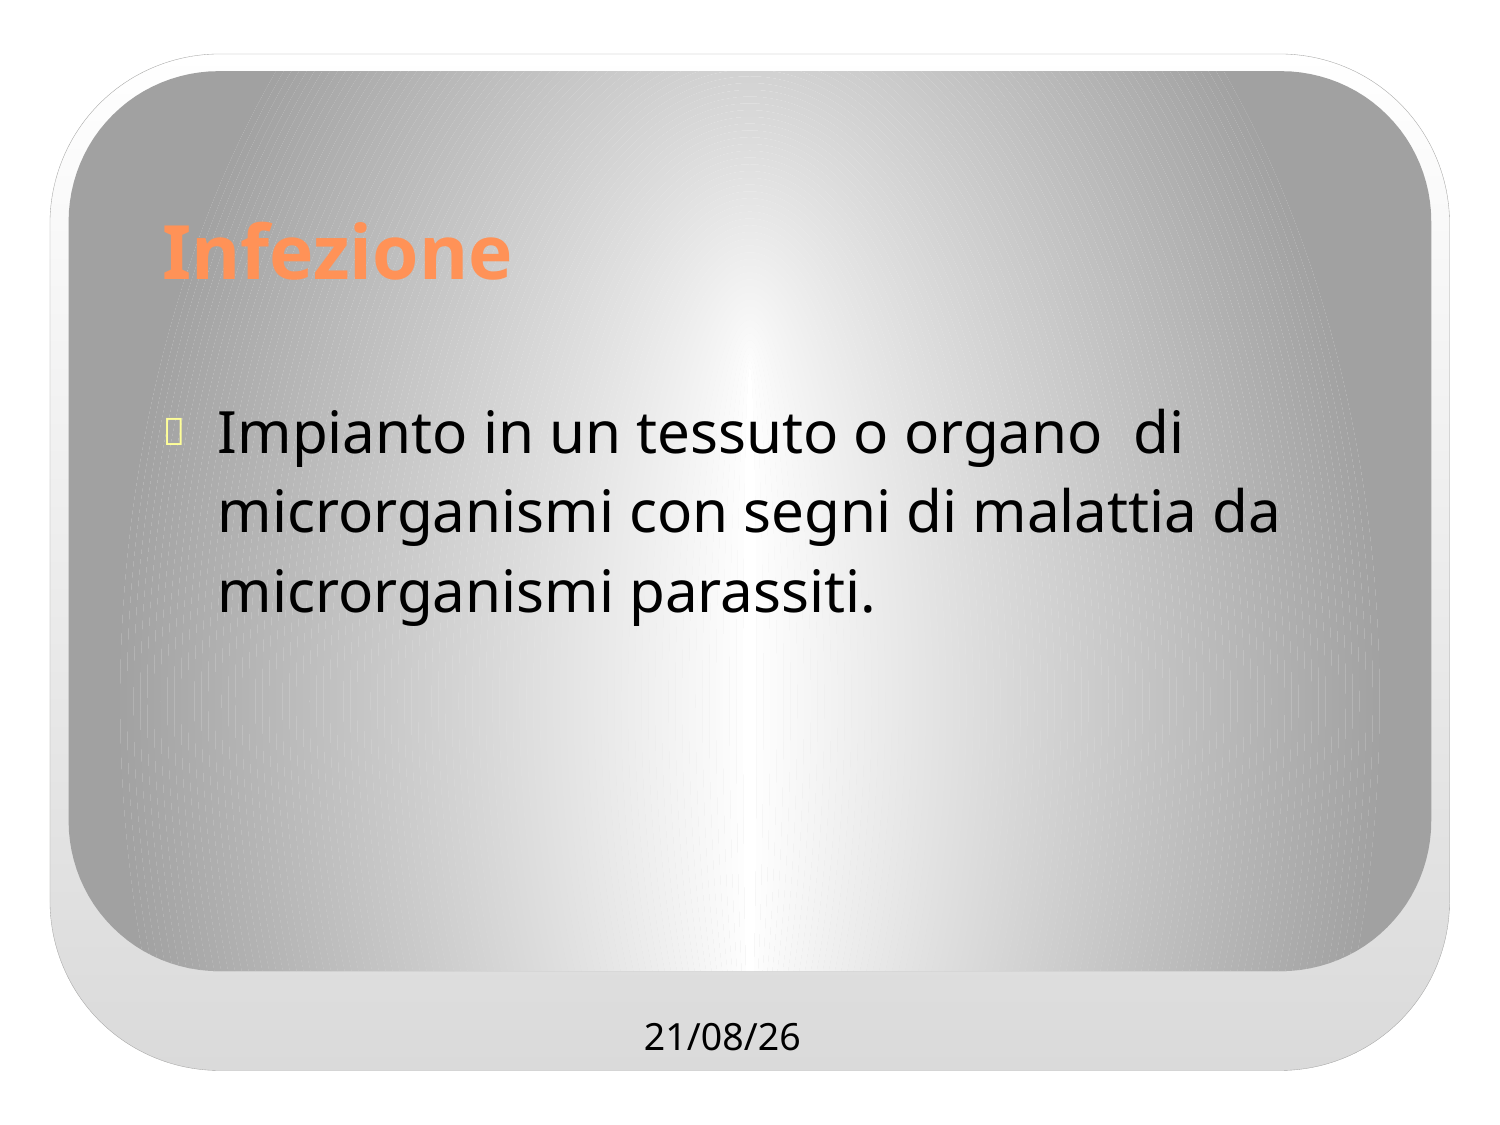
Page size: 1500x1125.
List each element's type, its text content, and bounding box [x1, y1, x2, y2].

list Impianto in un tessuto o organo di microrganismi con segni di malattia da microrganismi parassiti. [147, 383, 1468, 1034]
title Infezione [147, 147, 1388, 355]
